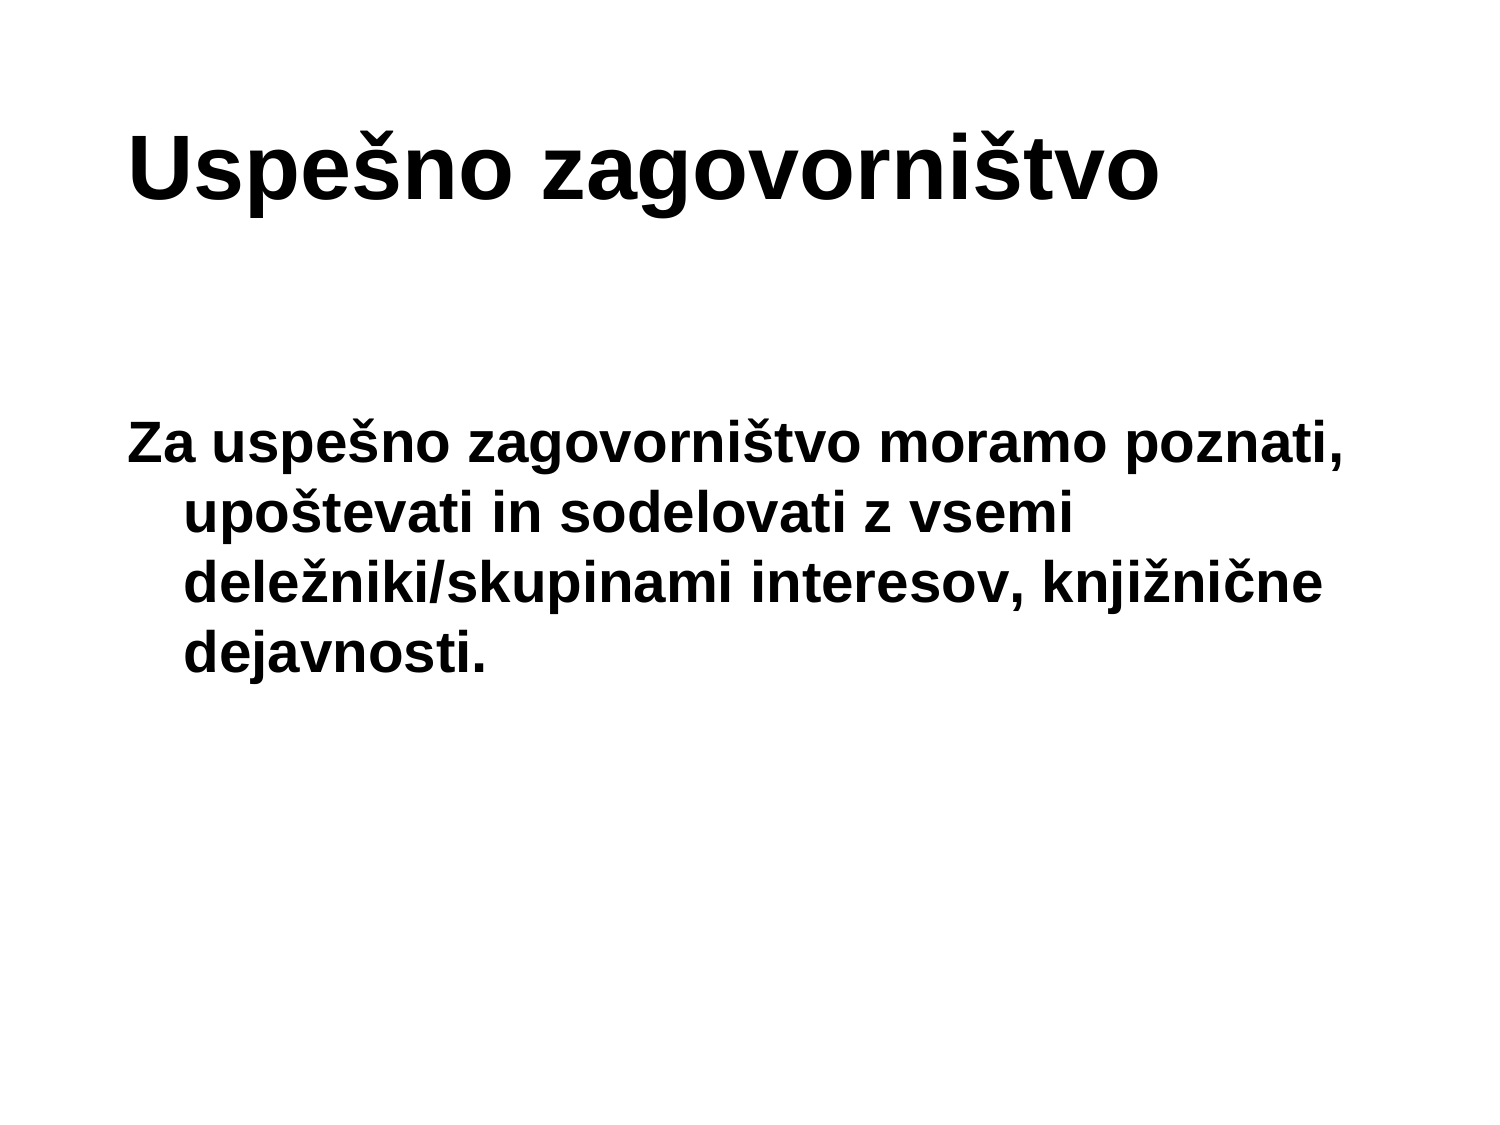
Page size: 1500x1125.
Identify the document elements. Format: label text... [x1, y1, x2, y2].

title Uspešno zagovorništvo [112, 37, 1388, 225]
list Za uspešno zagovorništvo moramo poznati, upoštevati in sodelovati z vsemi deležniki/skupinami interesov, knjižnične dejavnosti. [112, 312, 1388, 988]
